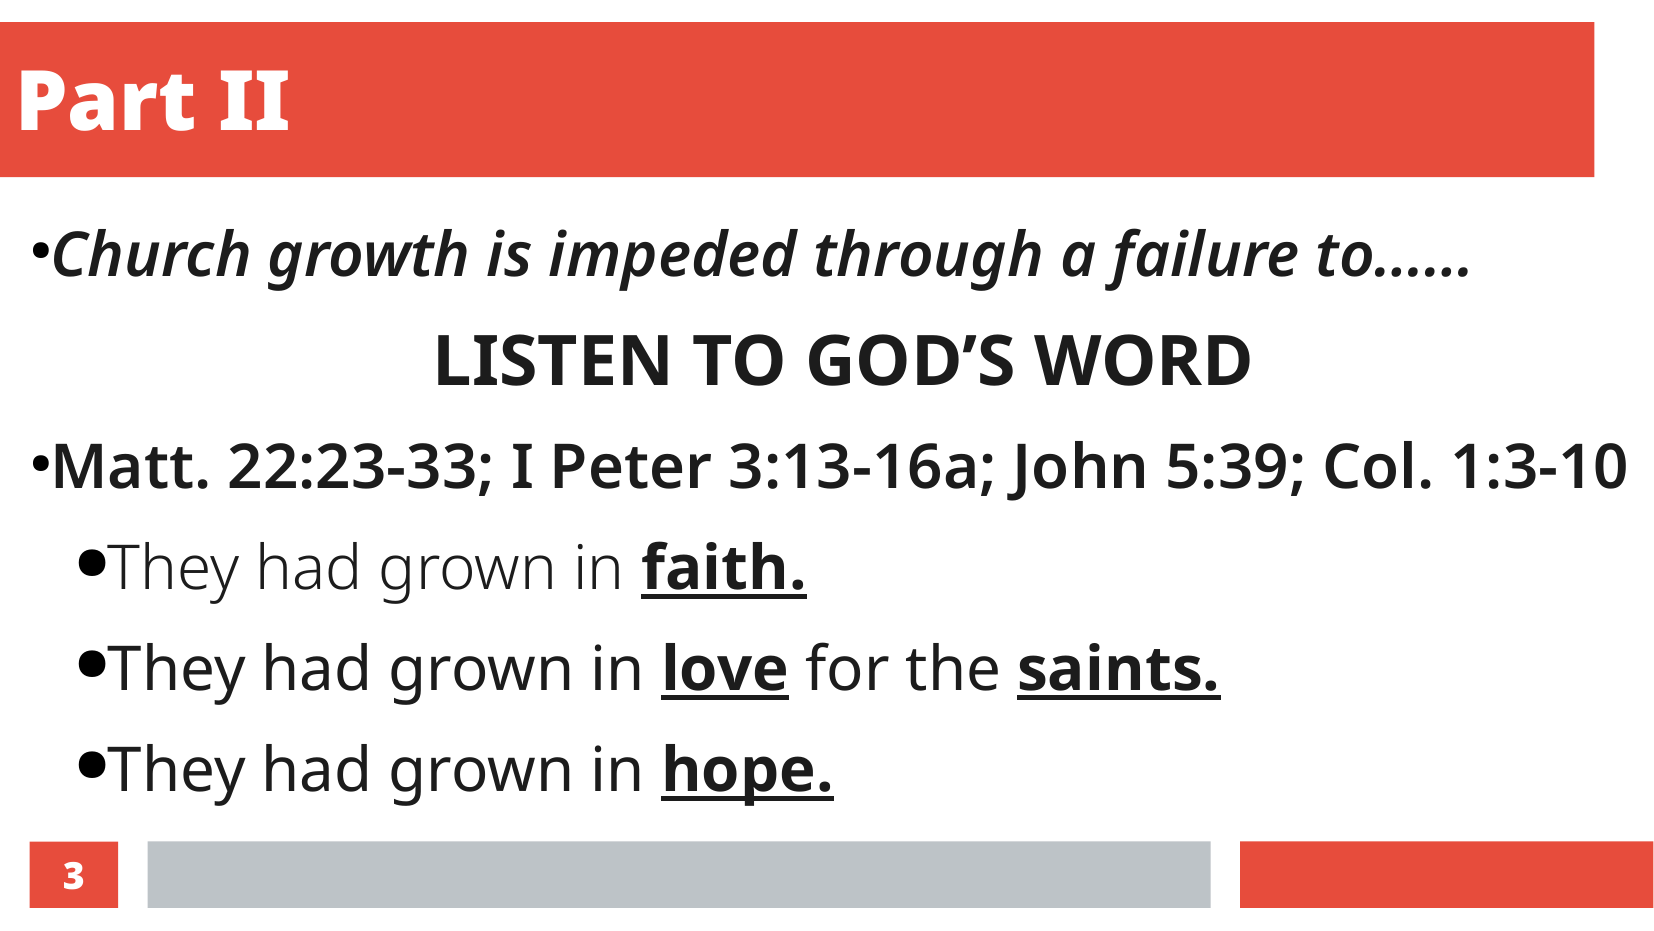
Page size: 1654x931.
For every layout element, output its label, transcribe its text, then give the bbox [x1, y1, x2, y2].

list Church growth is impeded through a failure to…… LISTEN TO GOD’S WORD Matt. 22:23-33; I Peter 3:13-16a; John 5:39; Col. 1:3-10 They had grown in faith. They had grown in love for the saints. They had grown in hope. [30, 210, 1636, 820]
title HINDRANCES TO CHURCH GROWTH-Part II [15, 44, 1595, 156]
